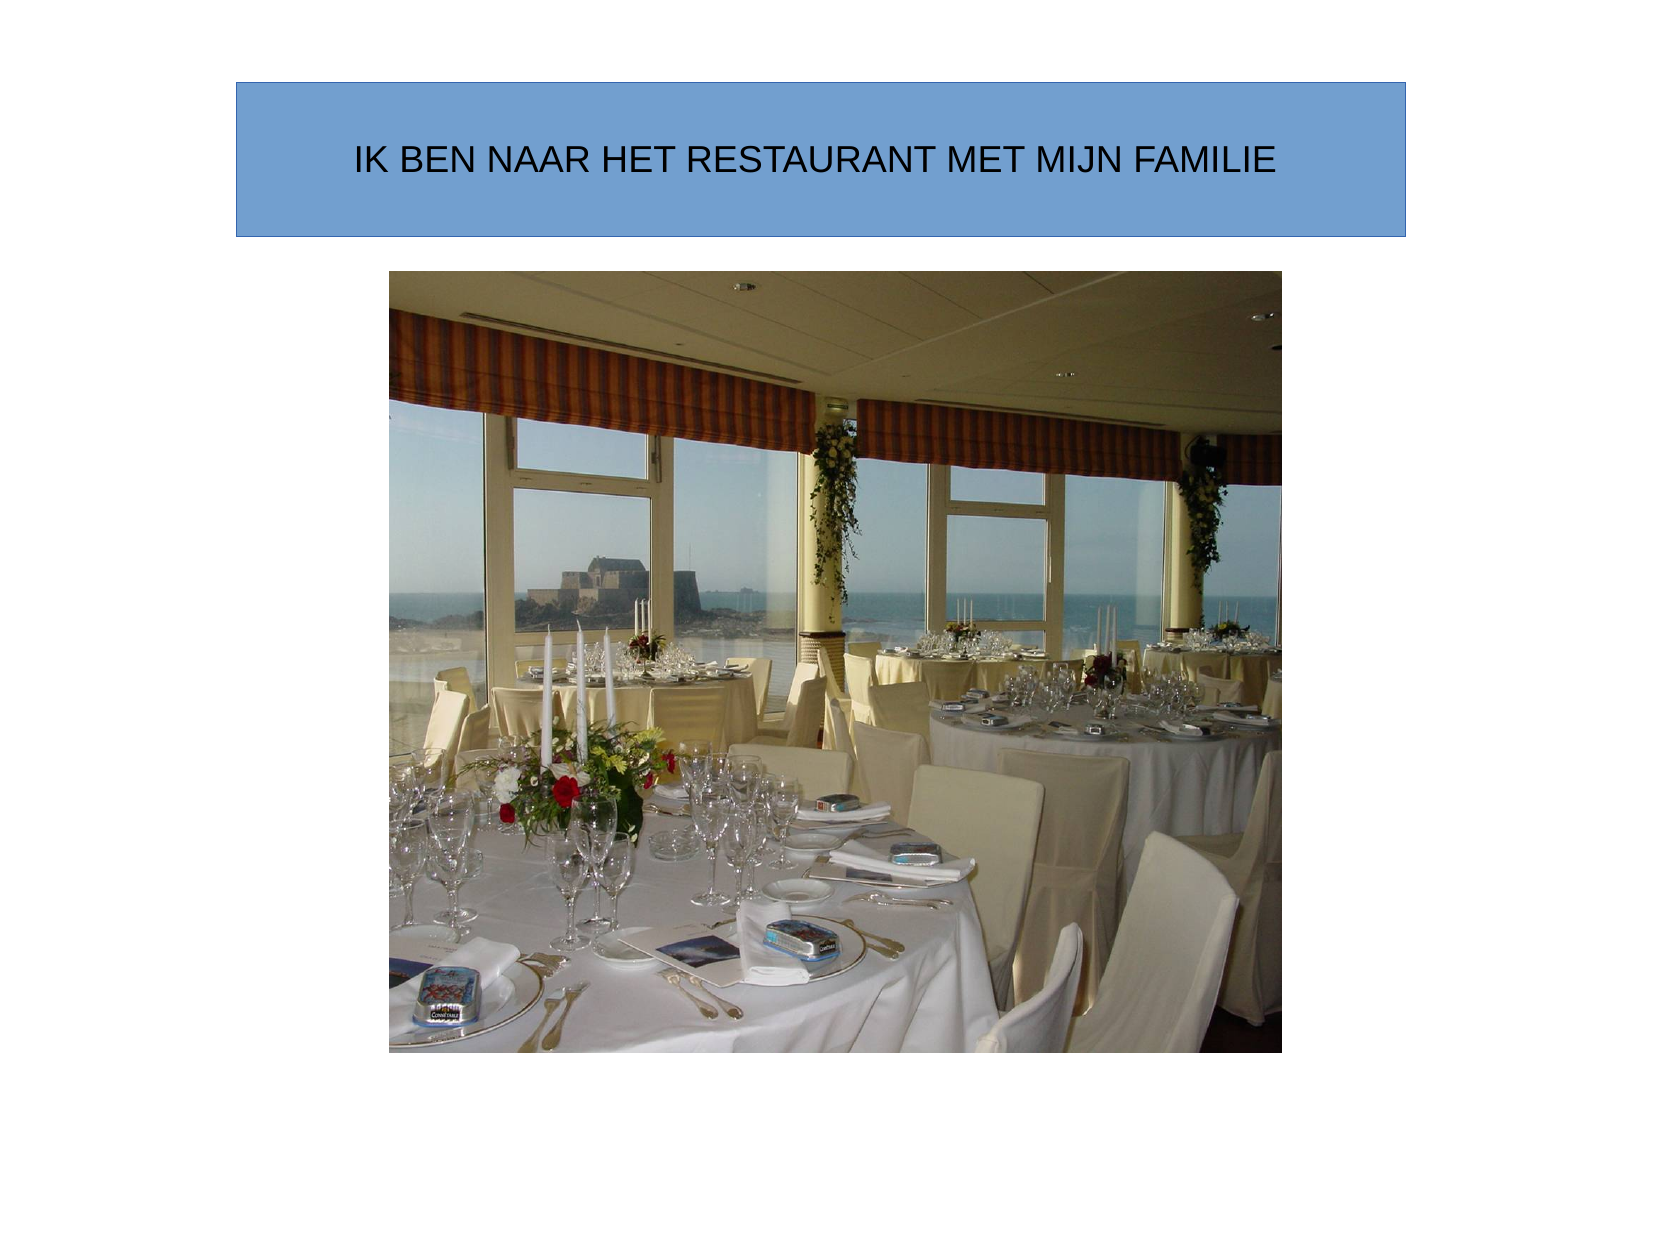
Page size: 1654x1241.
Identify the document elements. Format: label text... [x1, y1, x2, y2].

picture [389, 271, 1282, 1053]
text_box IK BEN NAAR HET RESTAURANT MET MIJN FAMILIE [236, 82, 1406, 237]
